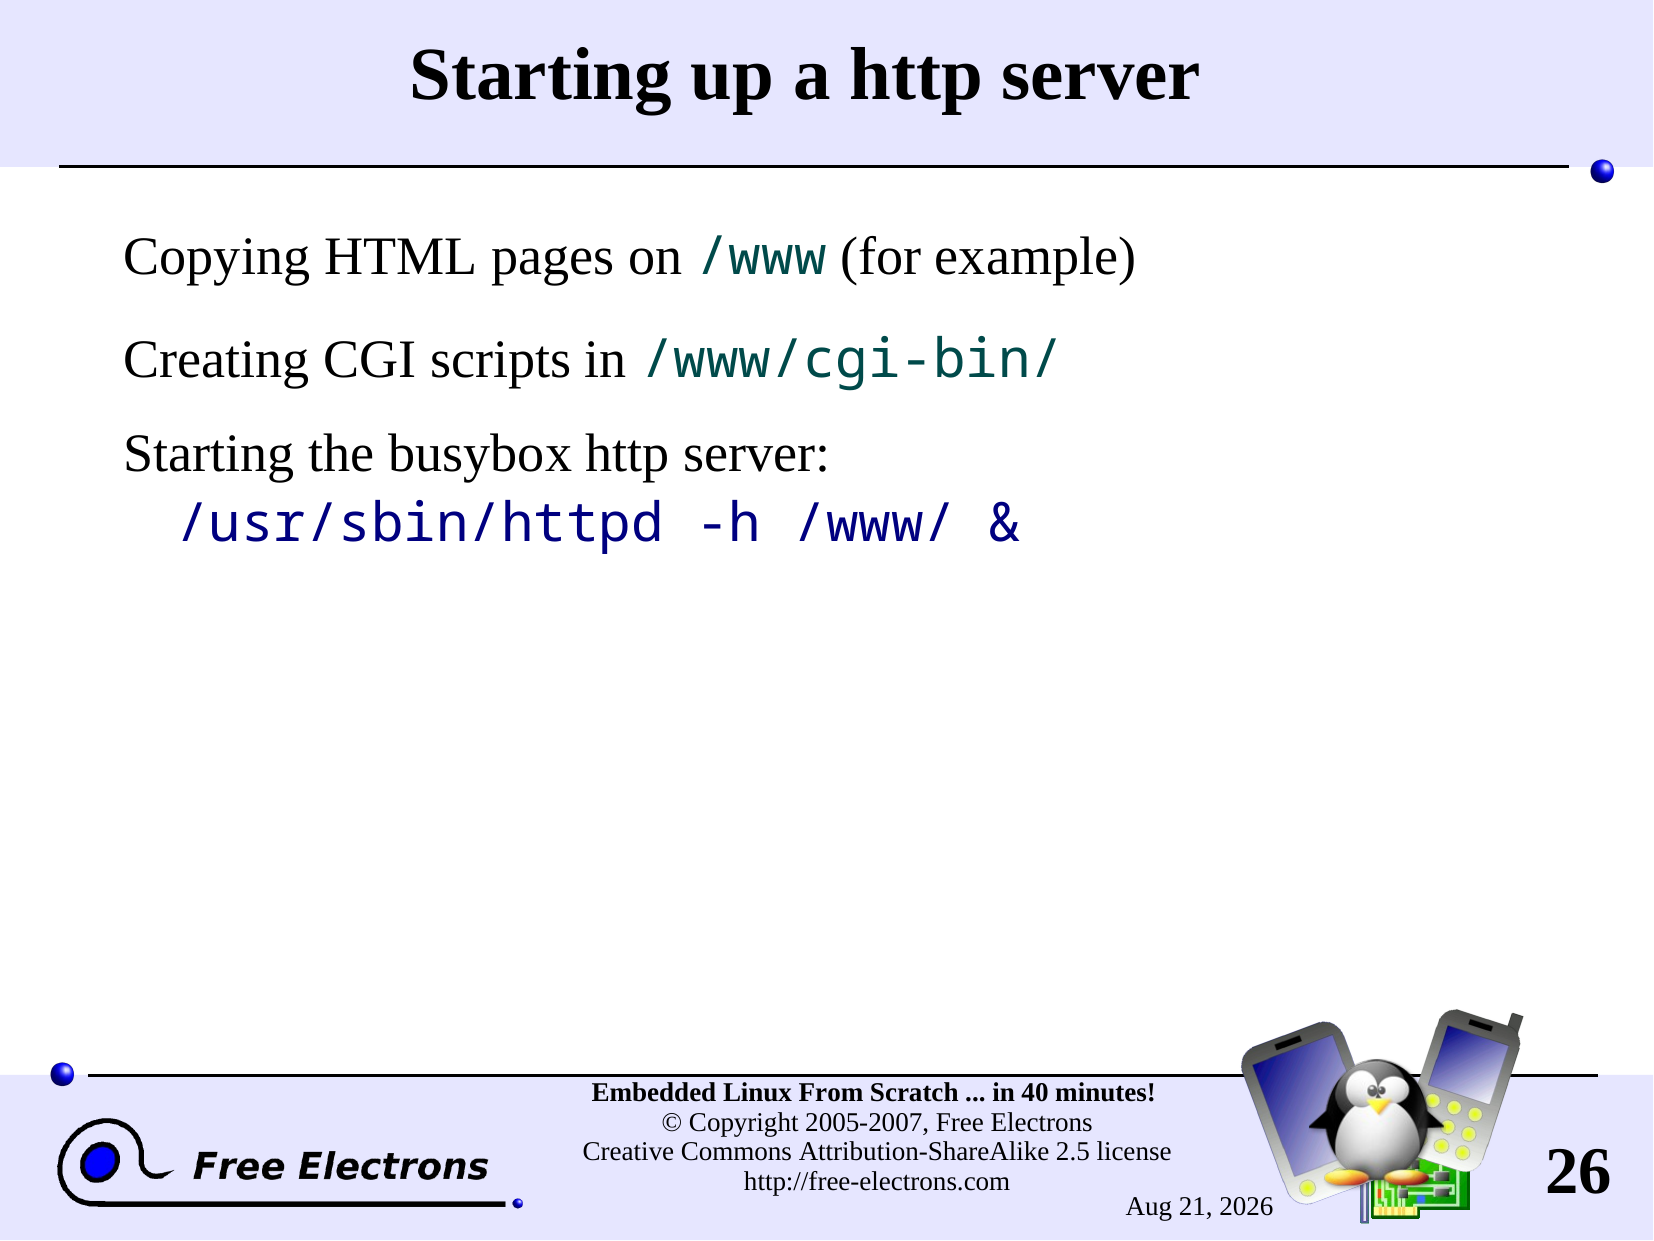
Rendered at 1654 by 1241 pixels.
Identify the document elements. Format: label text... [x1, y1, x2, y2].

list Copying HTML pages on /www (for example) Creating CGI scripts in /www/cgi-bin/ Starting the busybox http server: /usr/sbin/httpd -h /www/ & [105, 216, 1518, 1066]
picture [1231, 1007, 1538, 1241]
picture [50, 1107, 527, 1216]
title Starting up a http server [60, 18, 1551, 132]
